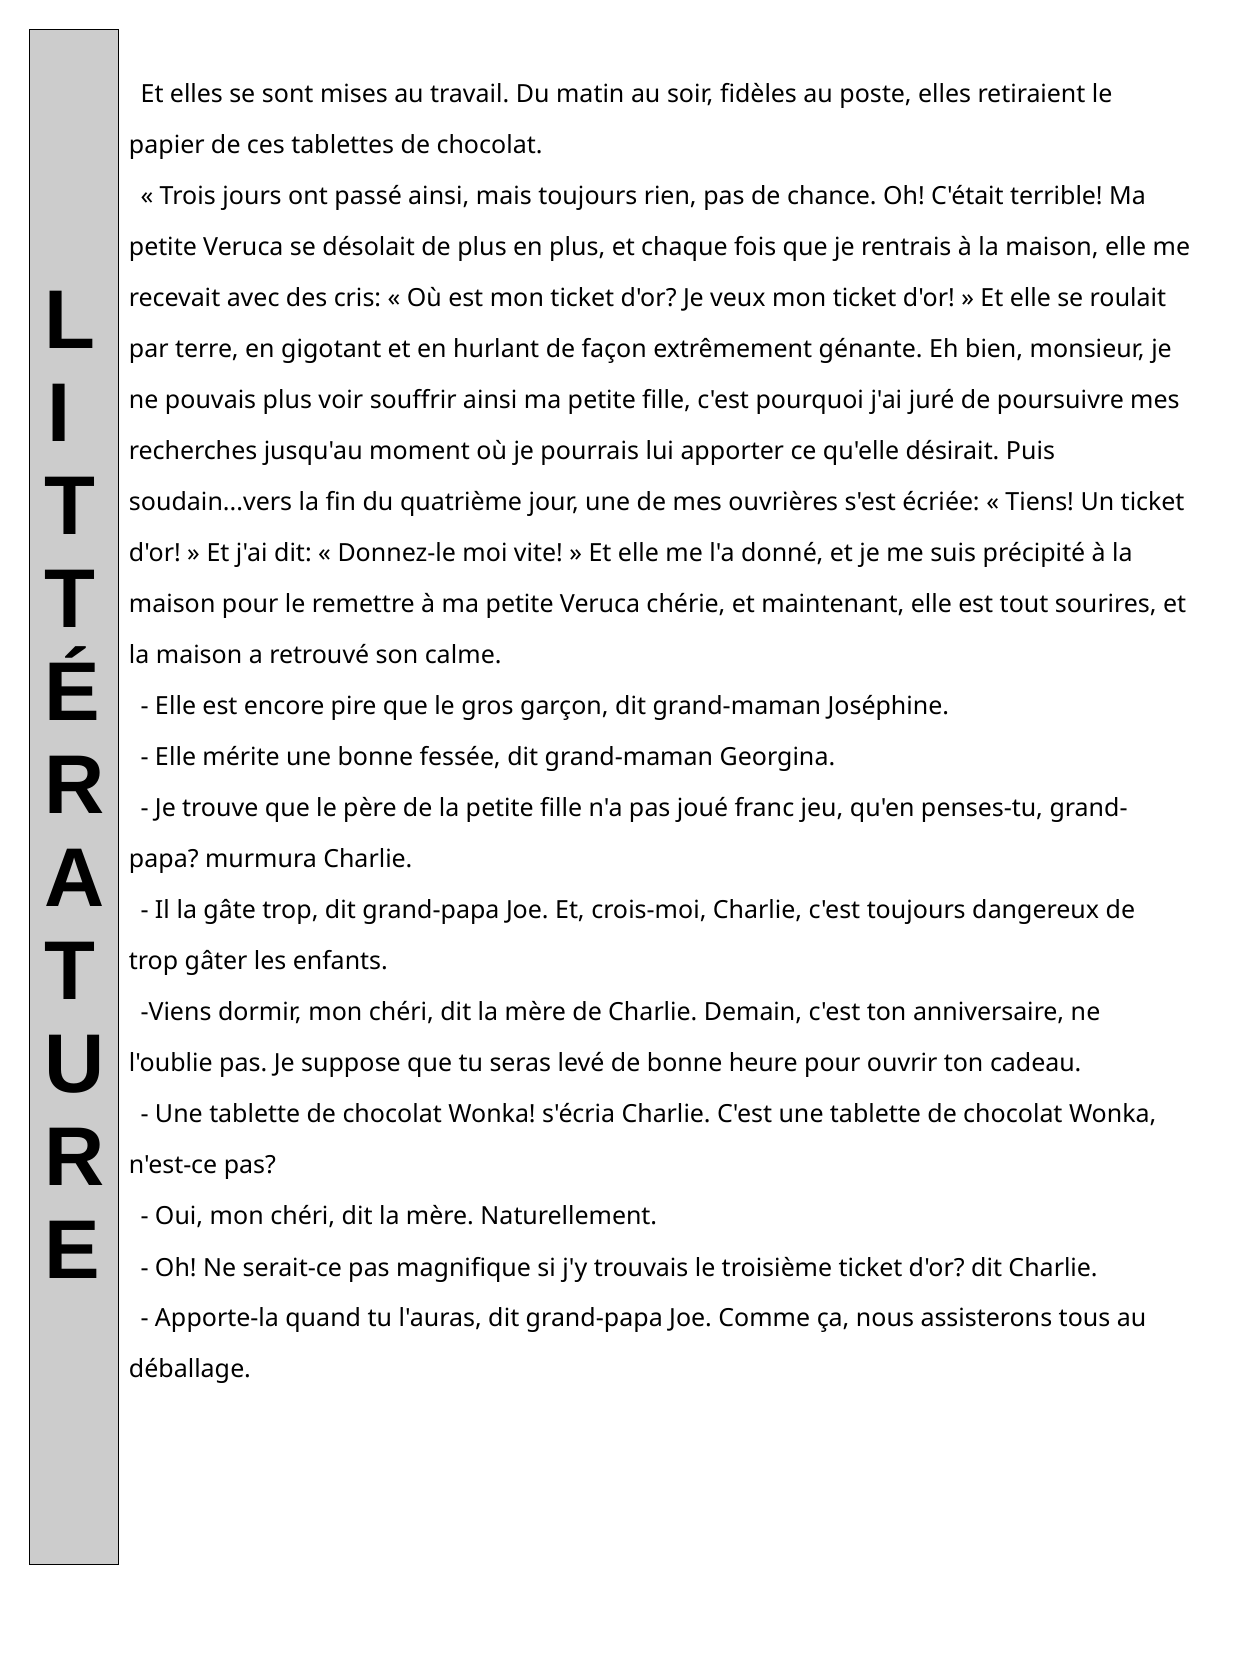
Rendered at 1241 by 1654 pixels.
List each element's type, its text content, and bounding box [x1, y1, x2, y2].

text_box LITTÉRATURE [29, 265, 89, 1304]
text_box Et elles se sont mises au travail. Du matin au soir, fidèles au poste, elles retiraient le papier de ces tablettes de chocolat. « Trois jours ont passé ainsi, mais toujours rien, pas de chance. Oh! C'était terrible! Ma petite Veruca se désolait de plus en plus, et chaque fois que je rentrais à la maison, elle me recevait avec des cris: « Où est mon ticket d'or? Je veux mon ticket d'or! » Et elle se roulait par terre, en gigotant et en hurlant de façon extrêmement génante. Eh bien, monsieur, je ne pouvais plus voir souffrir ainsi ma petite fille, c'est pourquoi j'ai juré de poursuivre mes recherches jusqu'au moment où je pourrais lui apporter ce qu'elle désirait. Puis soudain...vers la fin du quatrième jour, une de mes ouvrières s'est écriée: « Tiens! Un ticket d'or! » Et j'ai dit: « Donnez-le moi vite! » Et elle me l'a donné, et je me suis précipité à la maison pour le remettre à ma petite Veruca chérie, et maintenant, elle est tout sourires, et la maison a retrouvé son calme. - Elle est encore pire que le gros garçon, dit grand-maman Joséphine. - Elle mérite une bonne fessée, dit grand-maman Georgina. - Je trouve que le père de la petite fille n'a pas joué franc jeu, qu'en penses-tu, grand-papa? murmura Charlie. - Il la gâte trop, dit grand-papa Joe. Et, crois-moi, Charlie, c'est toujours dangereux de trop gâter les enfants. -Viens dormir, mon chéri, dit la mère de Charlie. Demain, c'est ton anniversaire, ne l'oublie pas. Je suppose que tu seras levé de bonne heure pour ouvrir ton cadeau. - Une tablette de chocolat Wonka! s'écria Charlie. C'est une tablette de chocolat Wonka, n'est-ce pas? - Oui, mon chéri, dit la mère. Naturellement. - Oh! Ne serait-ce pas magnifique si j'y trouvais le troisième ticket d'or? dit Charlie. - Apporte-la quand tu l'auras, dit grand-papa Joe. Comme ça, nous assisterons tous au déballage. [114, 40, 1207, 1404]
text_box [29, 29, 119, 1565]
